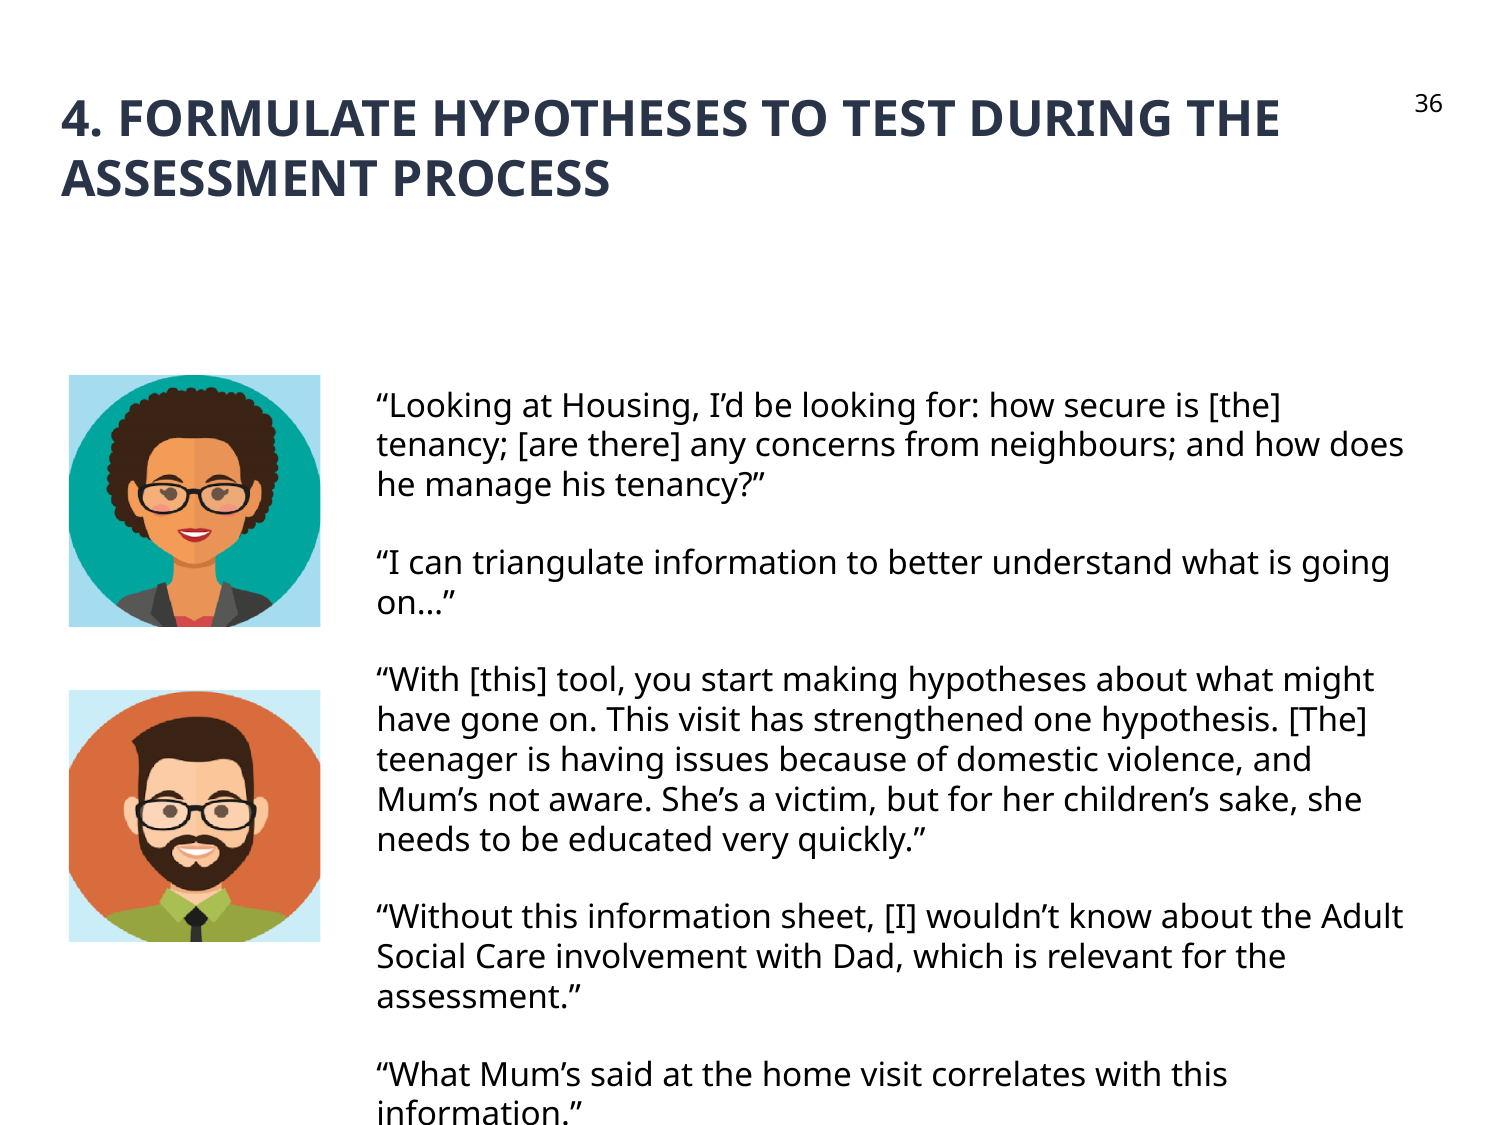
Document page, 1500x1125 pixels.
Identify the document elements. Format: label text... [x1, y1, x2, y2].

text_box 4. FORMULATE HYPOTHESES TO TEST DURING THE ASSESSMENT PROCESS [61, 85, 1403, 276]
text_box “Looking at Housing, I’d be looking for: how secure is [the] tenancy; [are there] any concerns from neighbours; and how does he manage his tenancy?” “I can triangulate information to better understand what is going on…” “With [this] tool, you start making hypotheses about what might have gone on. This visit has strengthened one hypothesis. [The] teenager is having issues because of domestic violence, and Mum’s not aware. She’s a victim, but for her children’s sake, she needs to be educated very quickly.” “Without this information sheet, [I] wouldn’t know about the Adult Social Care involvement with Dad, which is relevant for the assessment.” “What Mum’s said at the home visit correlates with this information.” [376, 383, 1422, 997]
slide_number <number> [1400, 87, 1444, 148]
picture [68, 690, 321, 942]
picture [68, 375, 321, 627]
